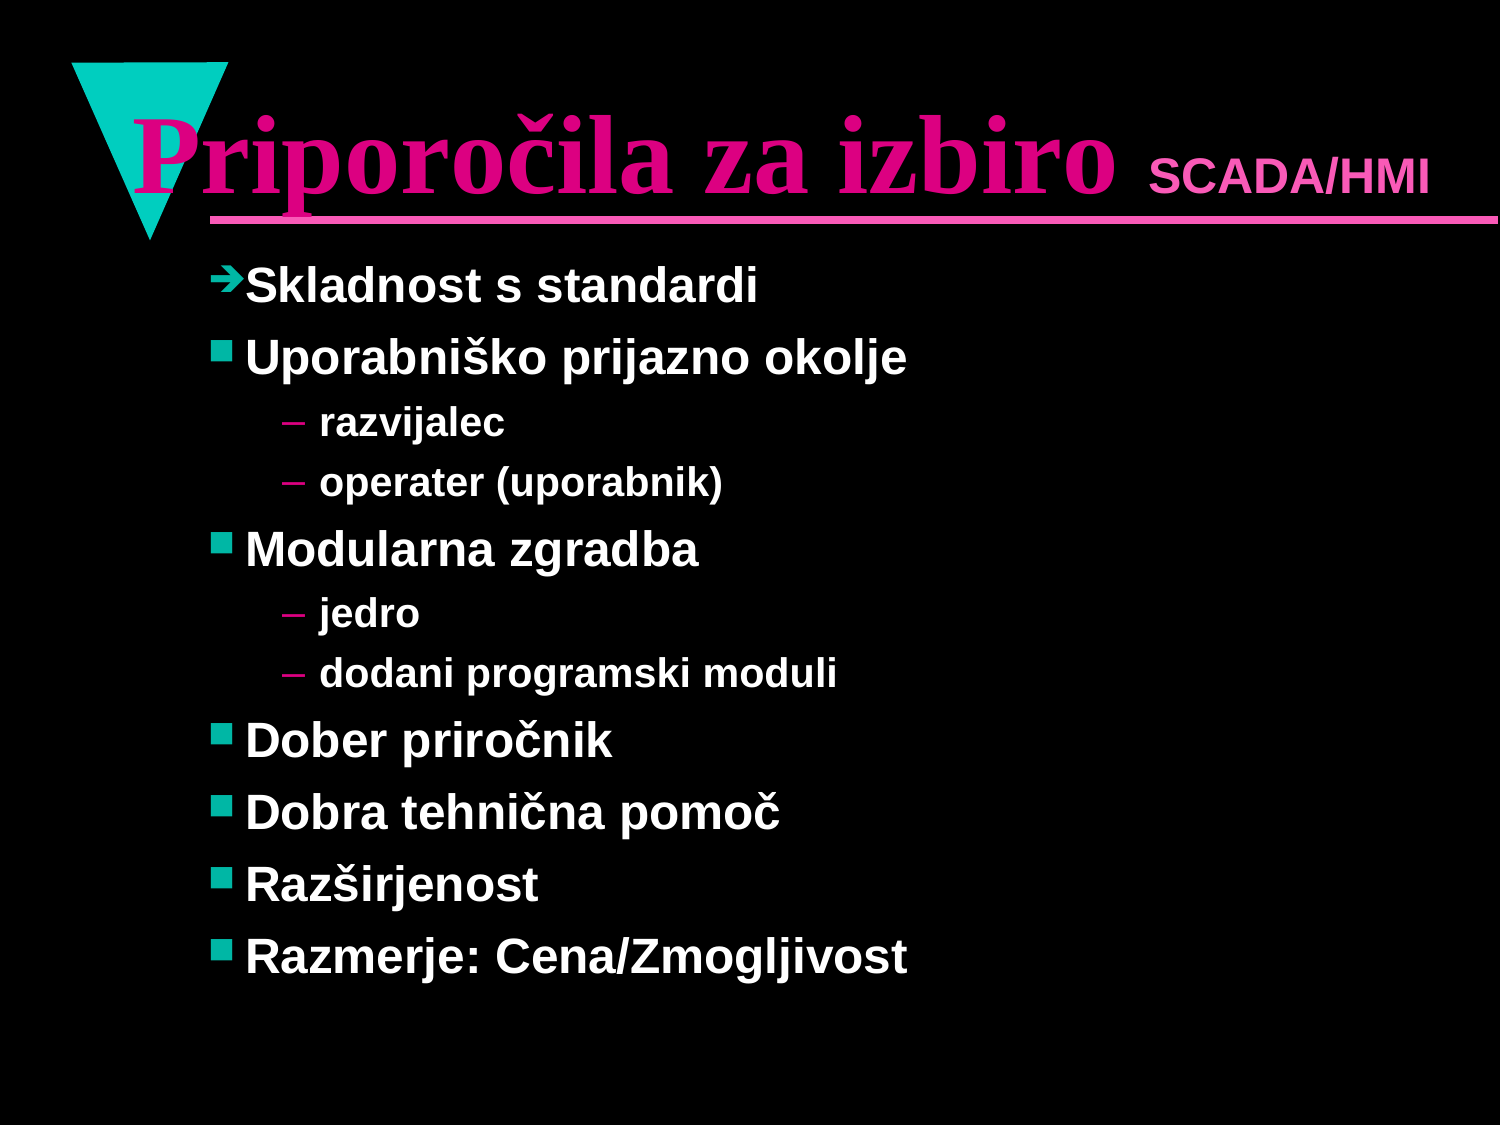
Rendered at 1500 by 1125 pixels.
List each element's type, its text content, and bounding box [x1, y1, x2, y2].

list Skladnost s standardi Uporabniško prijazno okolje razvijalec operater (uporabnik) Modularna zgradba jedro dodani programski moduli Dober priročnik Dobra tehnična pomoč Razširjenost Razmerje: Cena/Zmogljivost [118, 252, 1498, 1001]
title Priporočila za izbiro SCADA/HMI [117, 63, 1500, 251]
